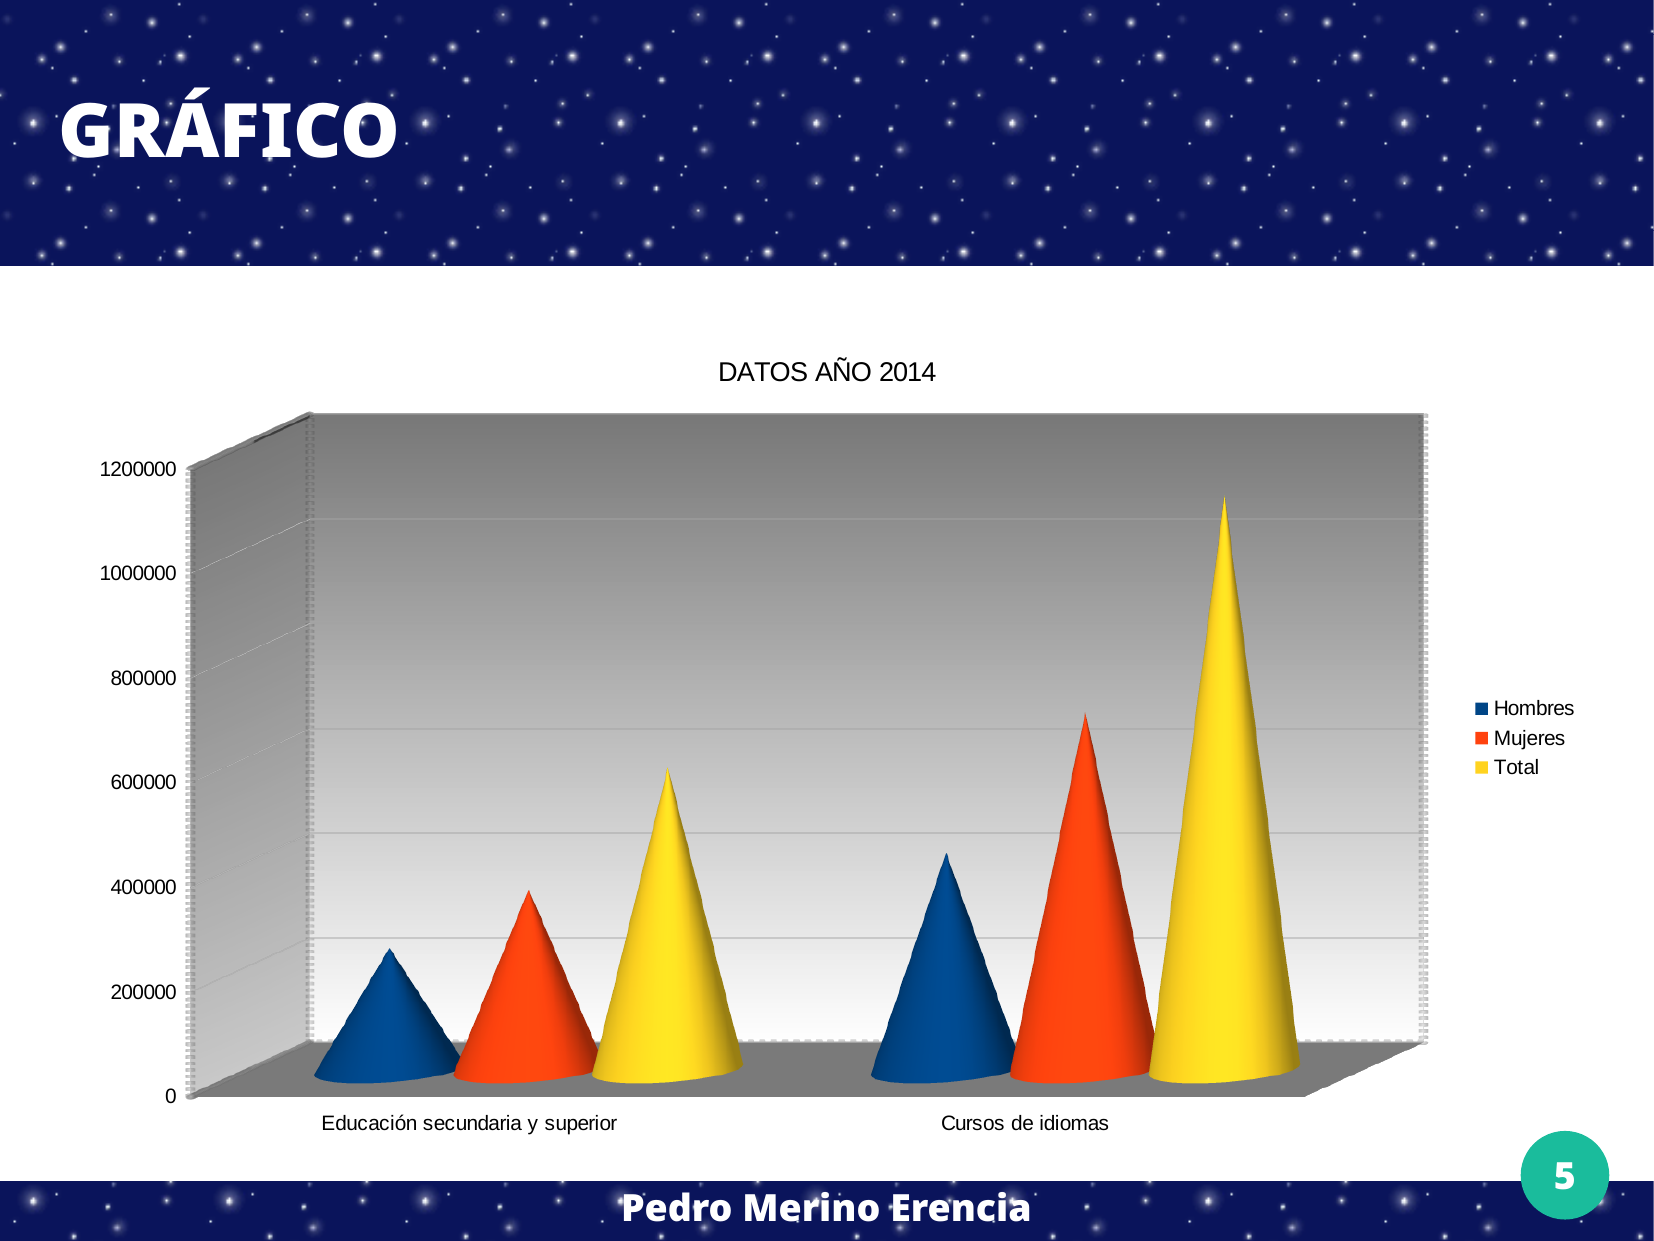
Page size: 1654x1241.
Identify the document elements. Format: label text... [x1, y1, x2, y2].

picture [0, 1181, 1654, 1241]
chart [59, 324, 1595, 1152]
title GRÁFICO [59, 49, 1595, 207]
picture [0, 0, 1654, 266]
